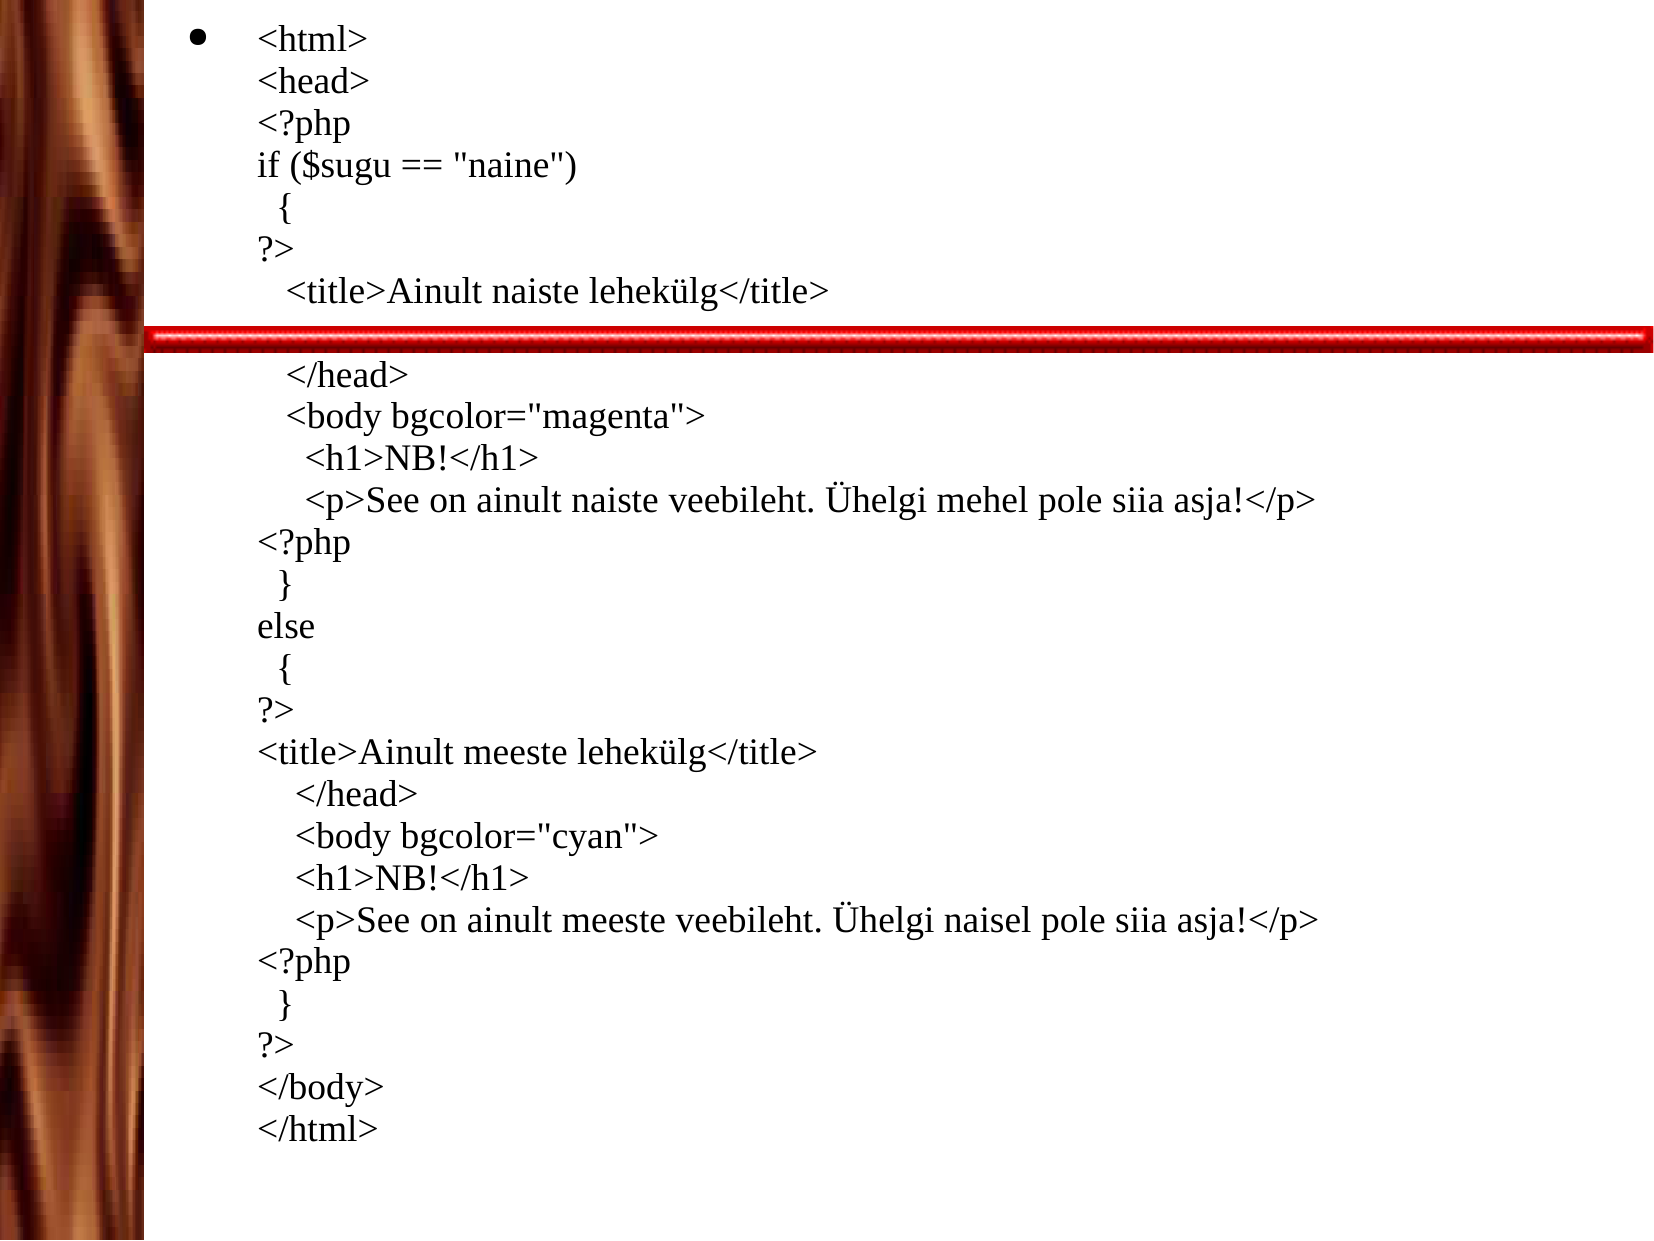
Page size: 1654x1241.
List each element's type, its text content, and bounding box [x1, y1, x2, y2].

picture [0, 0, 175, 1240]
list <html> <head> <?php if ($sugu == "naine") { ?> <title>Ainult naiste lehekülg</title> </head> <body bgcolor="magenta"> <h1>NB!</h1> <p>See on ainult naiste veebileht. Ühelgi mehel pole siia asja!</p> <?php } else { ?> <title>Ainult meeste lehekülg</title> </head> <body bgcolor="cyan"> <h1>NB!</h1> <p>See on ainult meeste veebileht. Ühelgi naisel pole siia asja!</p> <?php } ?> </body> </html> [175, 17, 1587, 1241]
picture [1587, 326, 1654, 353]
